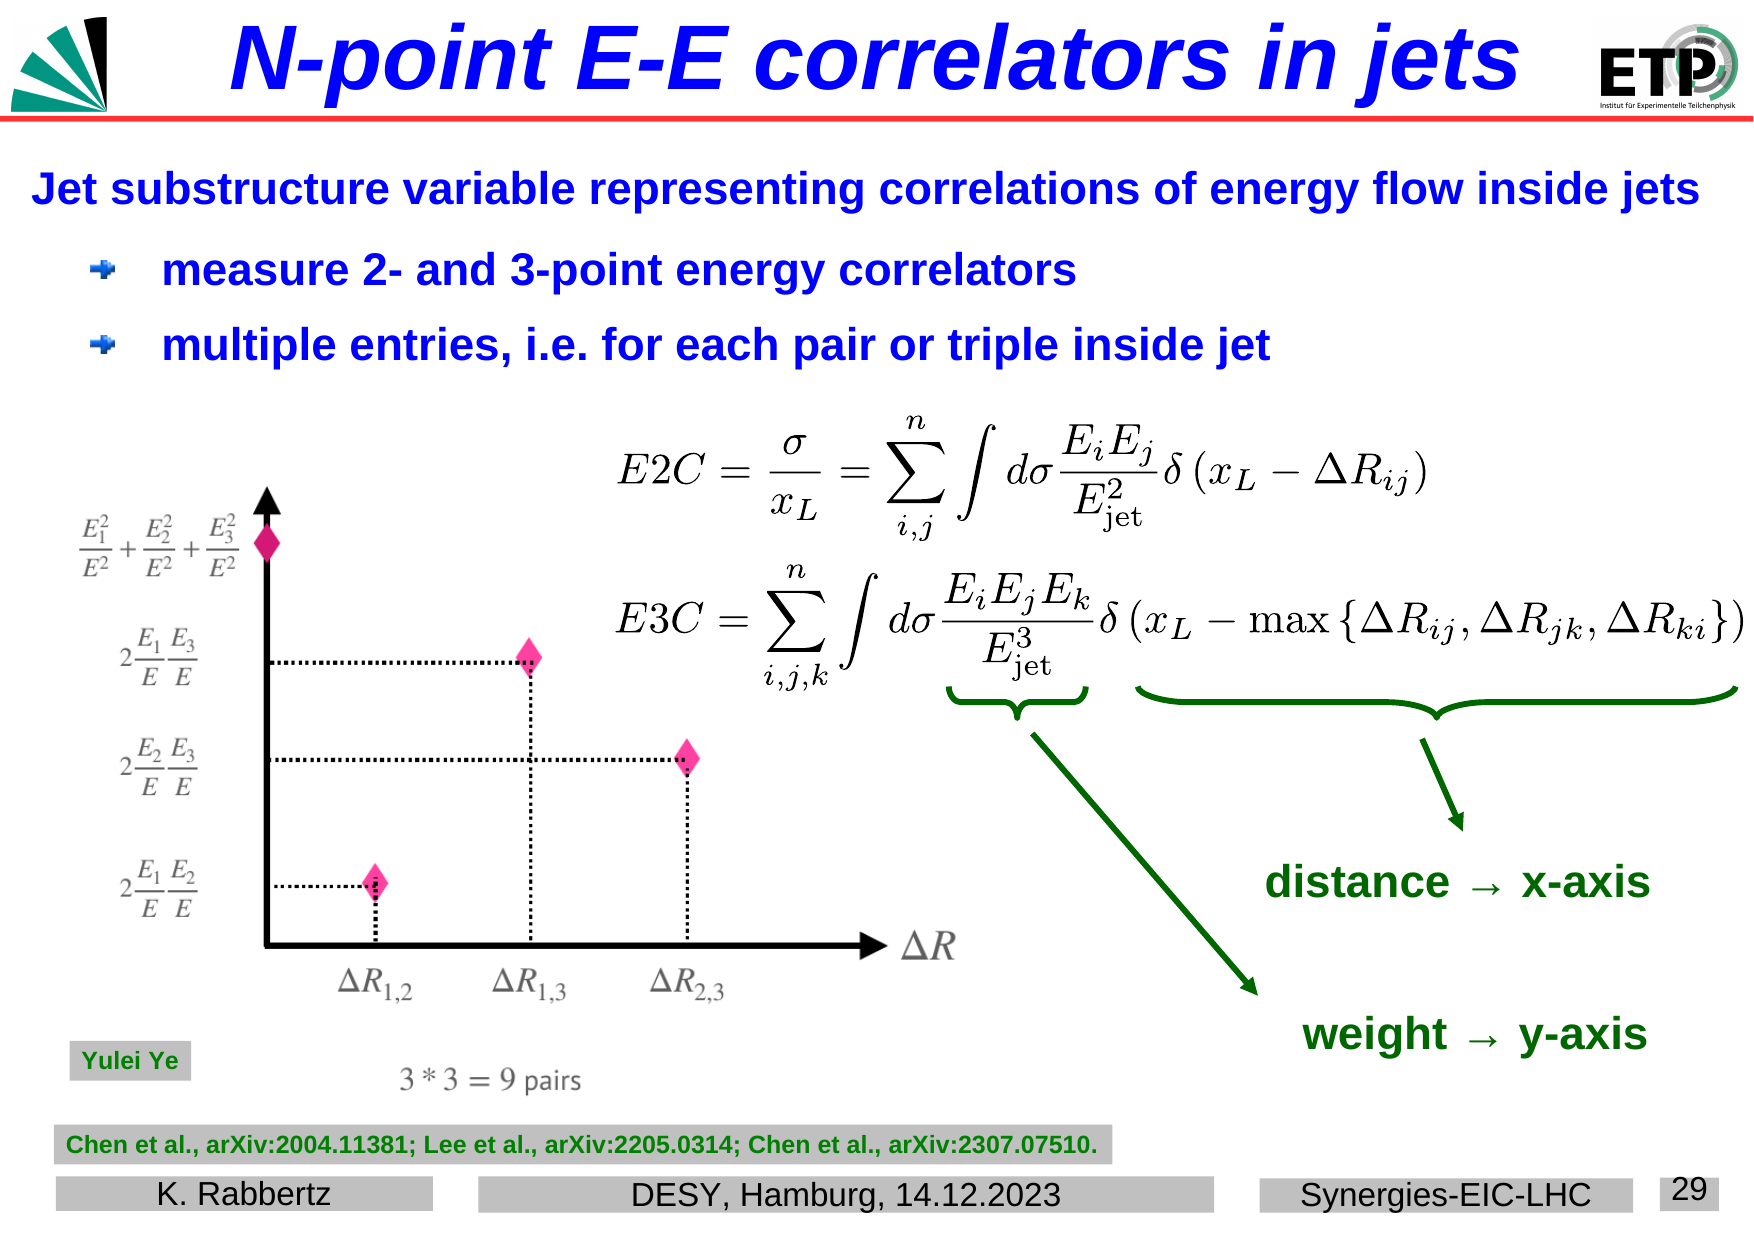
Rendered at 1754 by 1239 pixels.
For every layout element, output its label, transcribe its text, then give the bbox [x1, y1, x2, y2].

picture [1630, 17, 1745, 112]
text_box distance → x-axis [1252, 850, 1664, 914]
title N-point E-E correlators in jets [124, 0, 1630, 116]
text_box weight → y-axis [1290, 1002, 1661, 1066]
list Jet substructure variable representing correlations of energy flow inside jets measure 2- and 3-point energy correlators multiple entries, i.e. for each pair or triple inside jet [31, 163, 1726, 441]
picture [58, 441, 1748, 1107]
text_box Yulei Ye [69, 1040, 192, 1081]
picture [11, 17, 107, 113]
text_box Chen et al., arXiv:2004.11381; Lee et al., arXiv:2205.0314; Chen et al., arXiv:2307.07510. [53, 1124, 1113, 1165]
